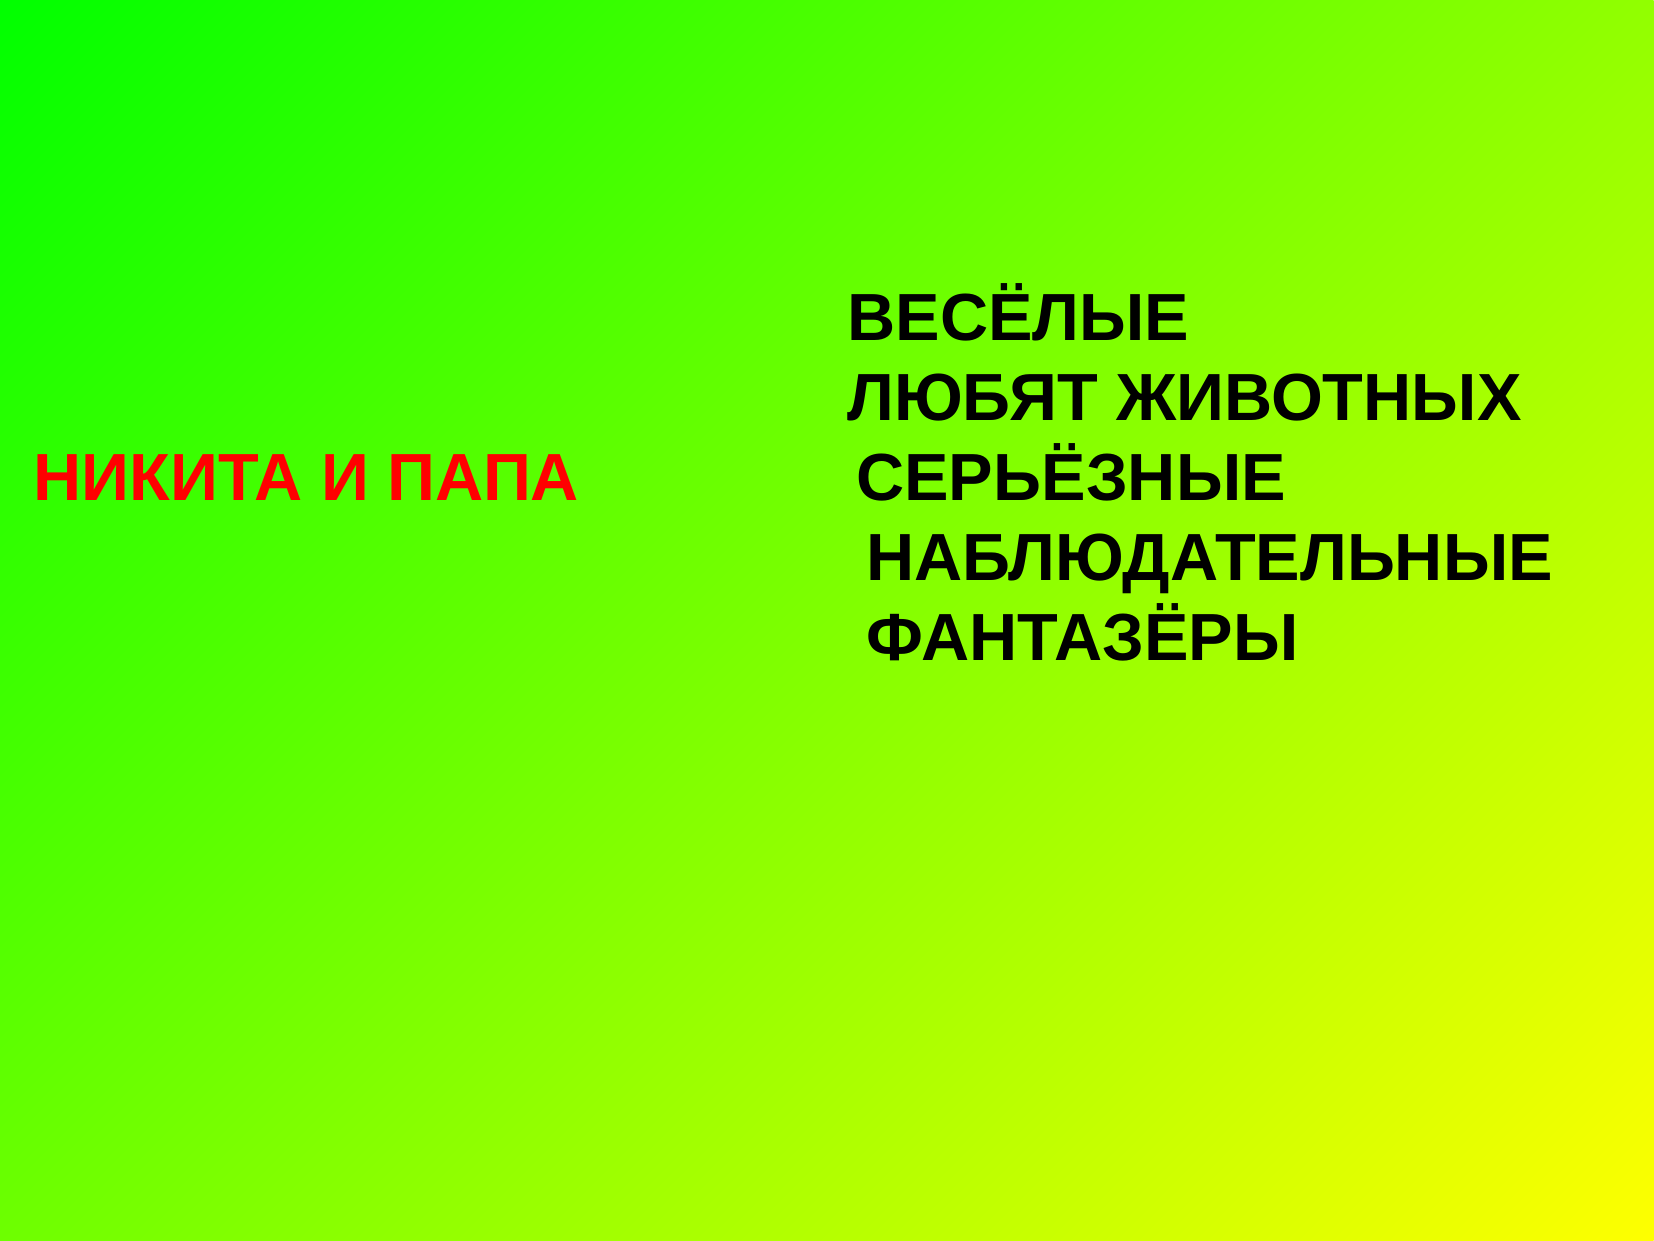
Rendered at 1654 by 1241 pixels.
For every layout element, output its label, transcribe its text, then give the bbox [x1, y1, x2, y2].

text_box ВЕСЁЛЫЕ ЛЮБЯТ ЖИВОТНЫХ НИКИТА И ПАПА СЕРЬЁЗНЫЕ НАБЛЮДАТЕЛЬНЫЕ ФАНТАЗЁРЫ [0, 267, 1654, 681]
